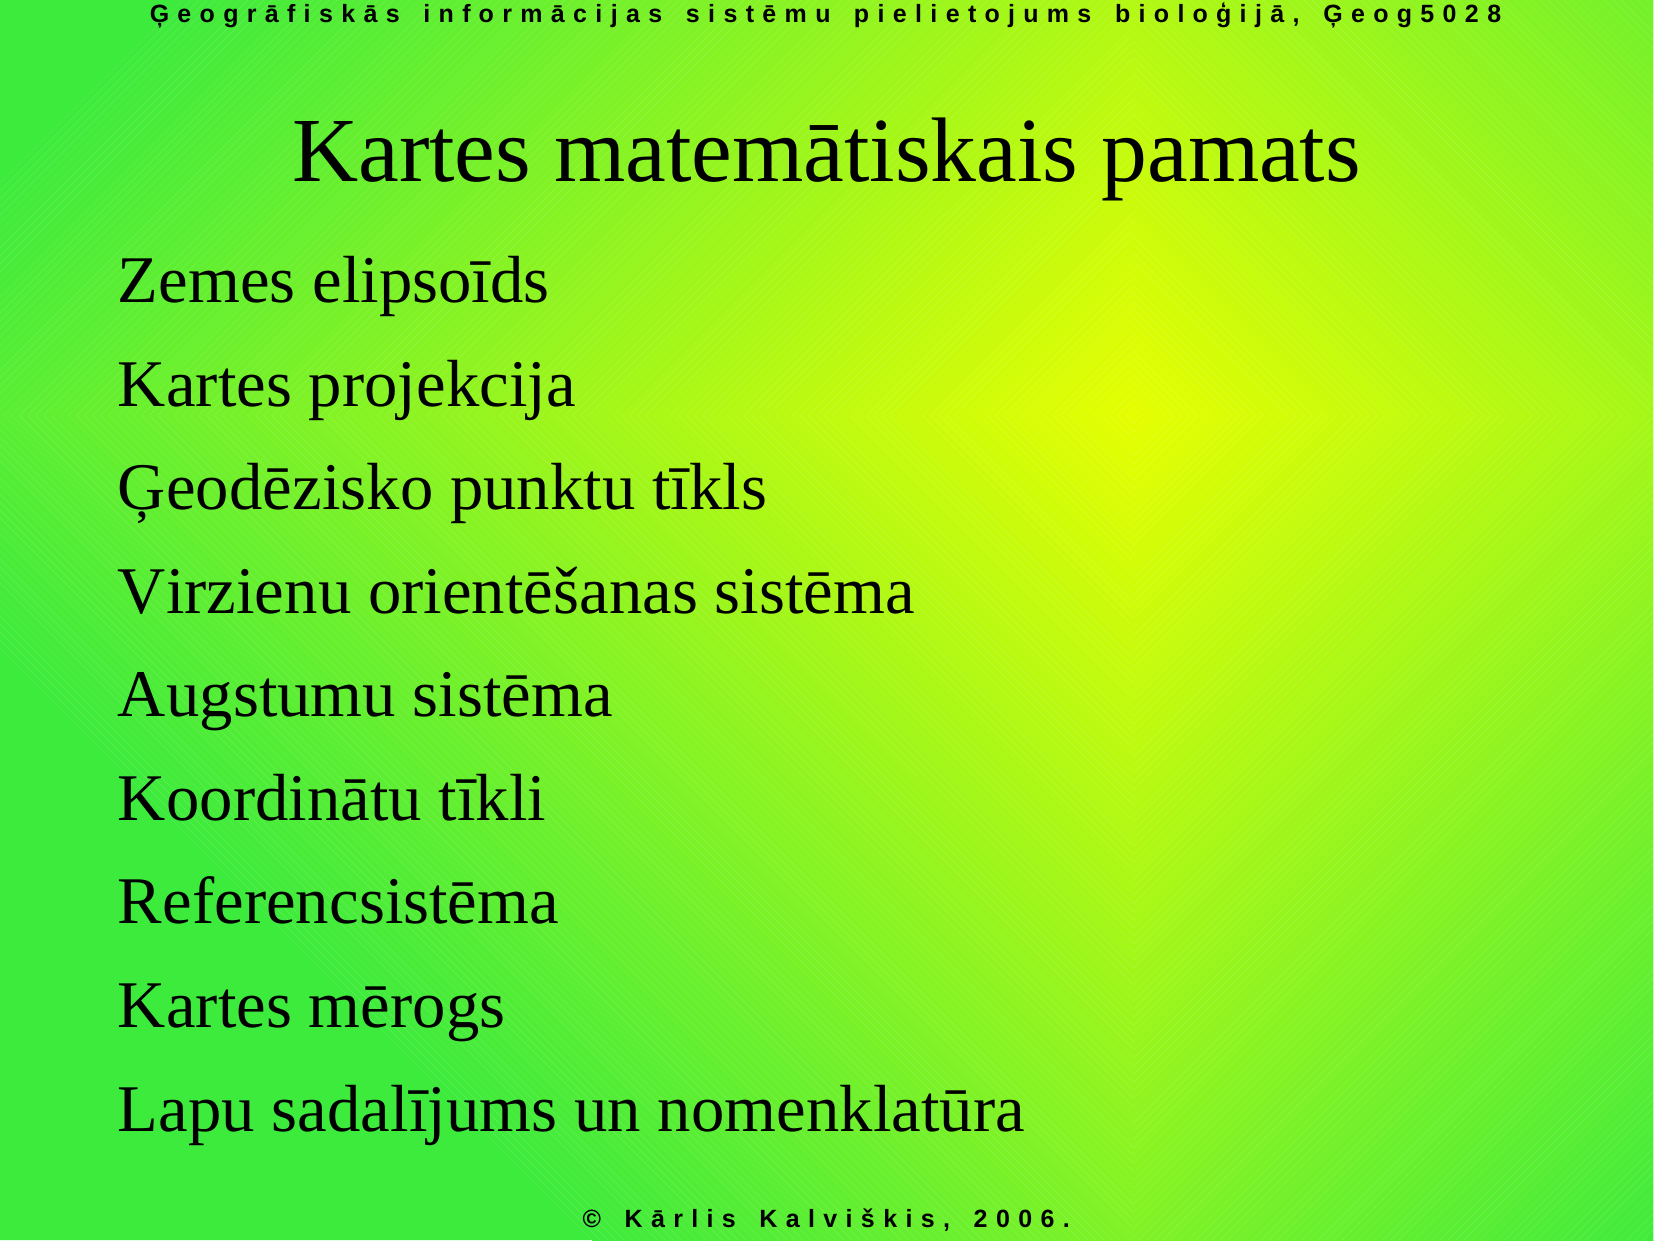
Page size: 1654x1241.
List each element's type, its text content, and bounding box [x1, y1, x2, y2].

list Zemes elipsoīds Kartes projekcija Ģeodēzisko punktu tīkls Virzienu orientēšanas sistēma Augstumu sistēma Koordinātu tīkli Referencsistēma Kartes mērogs Lapu sadalījums un nomenklatūra [100, 242, 1513, 1146]
title Kartes matemātiskais pamats [121, 100, 1534, 202]
